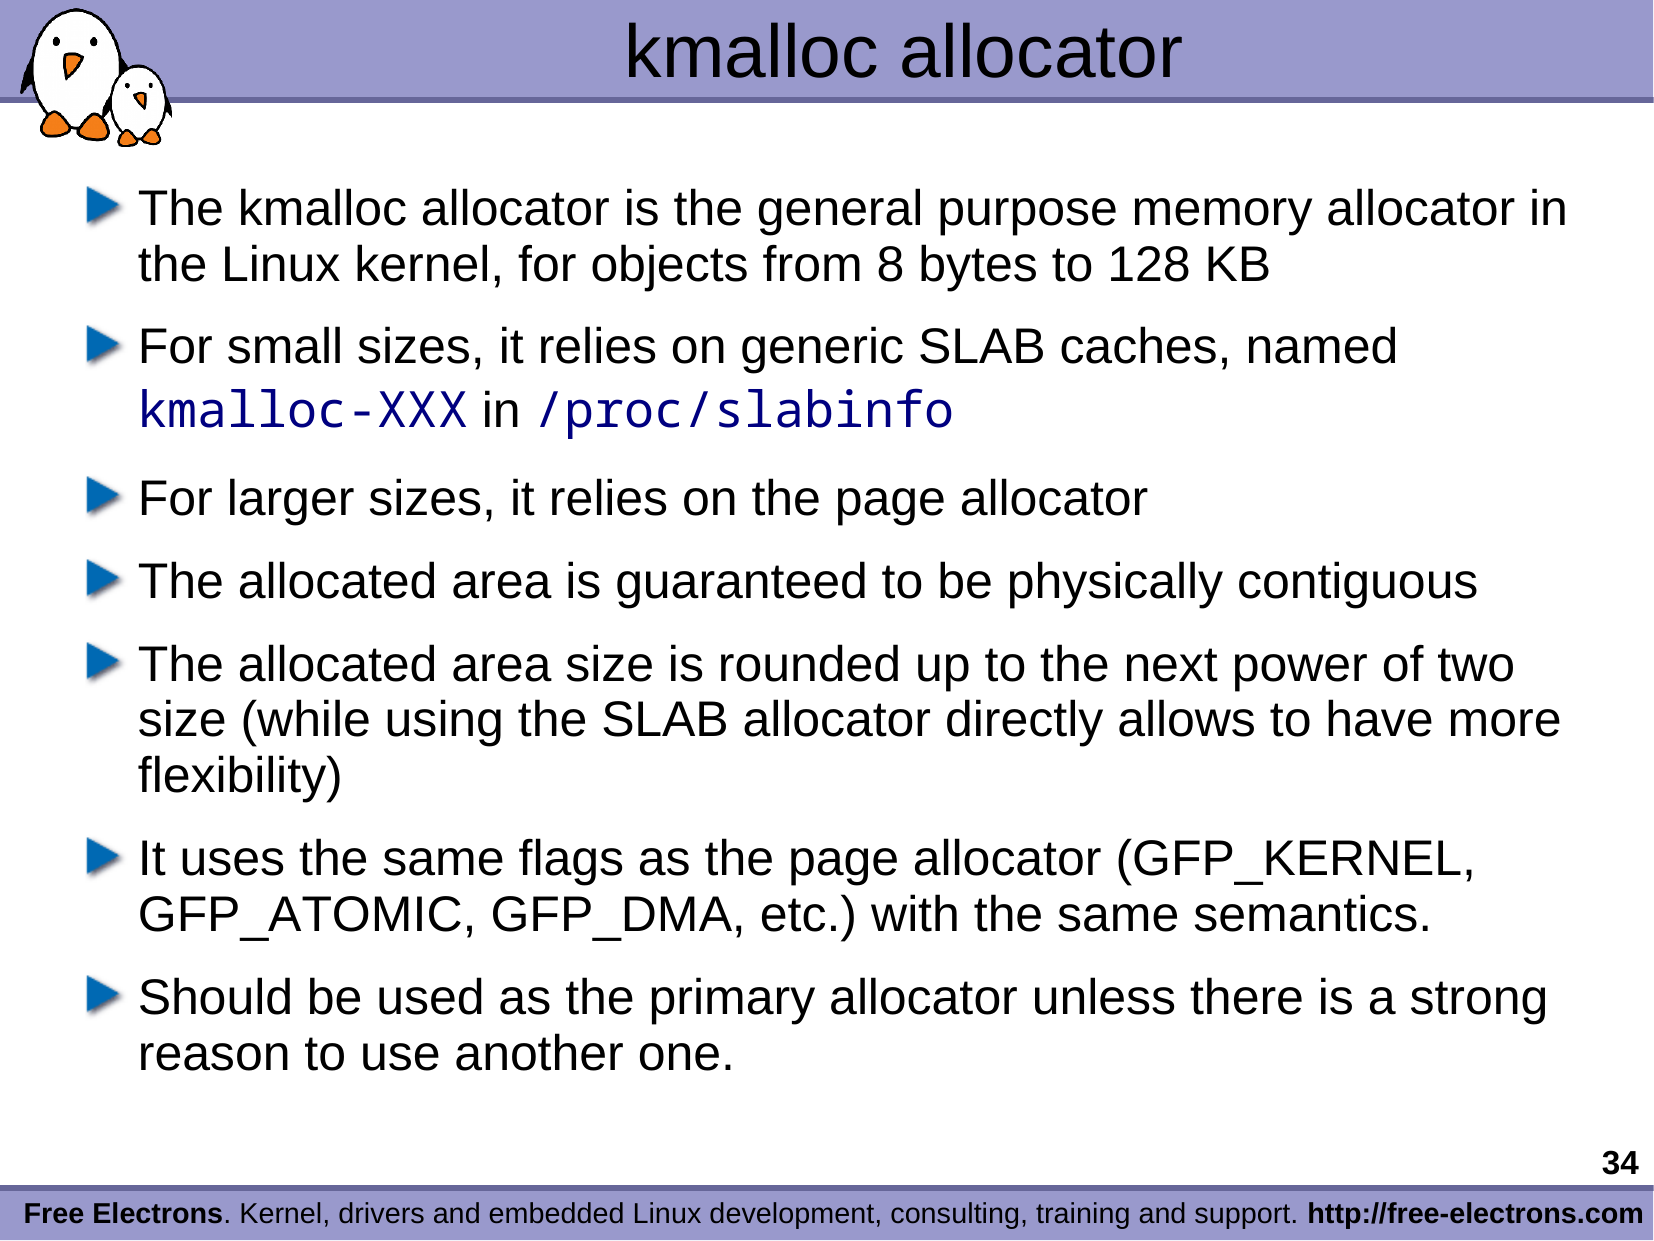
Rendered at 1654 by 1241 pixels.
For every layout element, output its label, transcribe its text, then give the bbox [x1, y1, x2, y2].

picture [20, 8, 172, 147]
title kmalloc allocator [178, 4, 1631, 98]
list The kmalloc allocator is the general purpose memory allocator in the Linux kernel, for objects from 8 bytes to 128 KB For small sizes, it relies on generic SLAB caches, named kmalloc-XXX in /proc/slabinfo For larger sizes, it relies on the page allocator The allocated area is guaranteed to be physically contiguous The allocated area size is rounded up to the next power of two size (while using the SLAB allocator directly allows to have more flexibility) It uses the same flags as the page allocator (GFP_KERNEL, GFP_ATOMIC, GFP_DMA, etc.) with the same semantics. Should be used as the primary allocator unless there is a strong reason to use another one. [67, 180, 1591, 1151]
